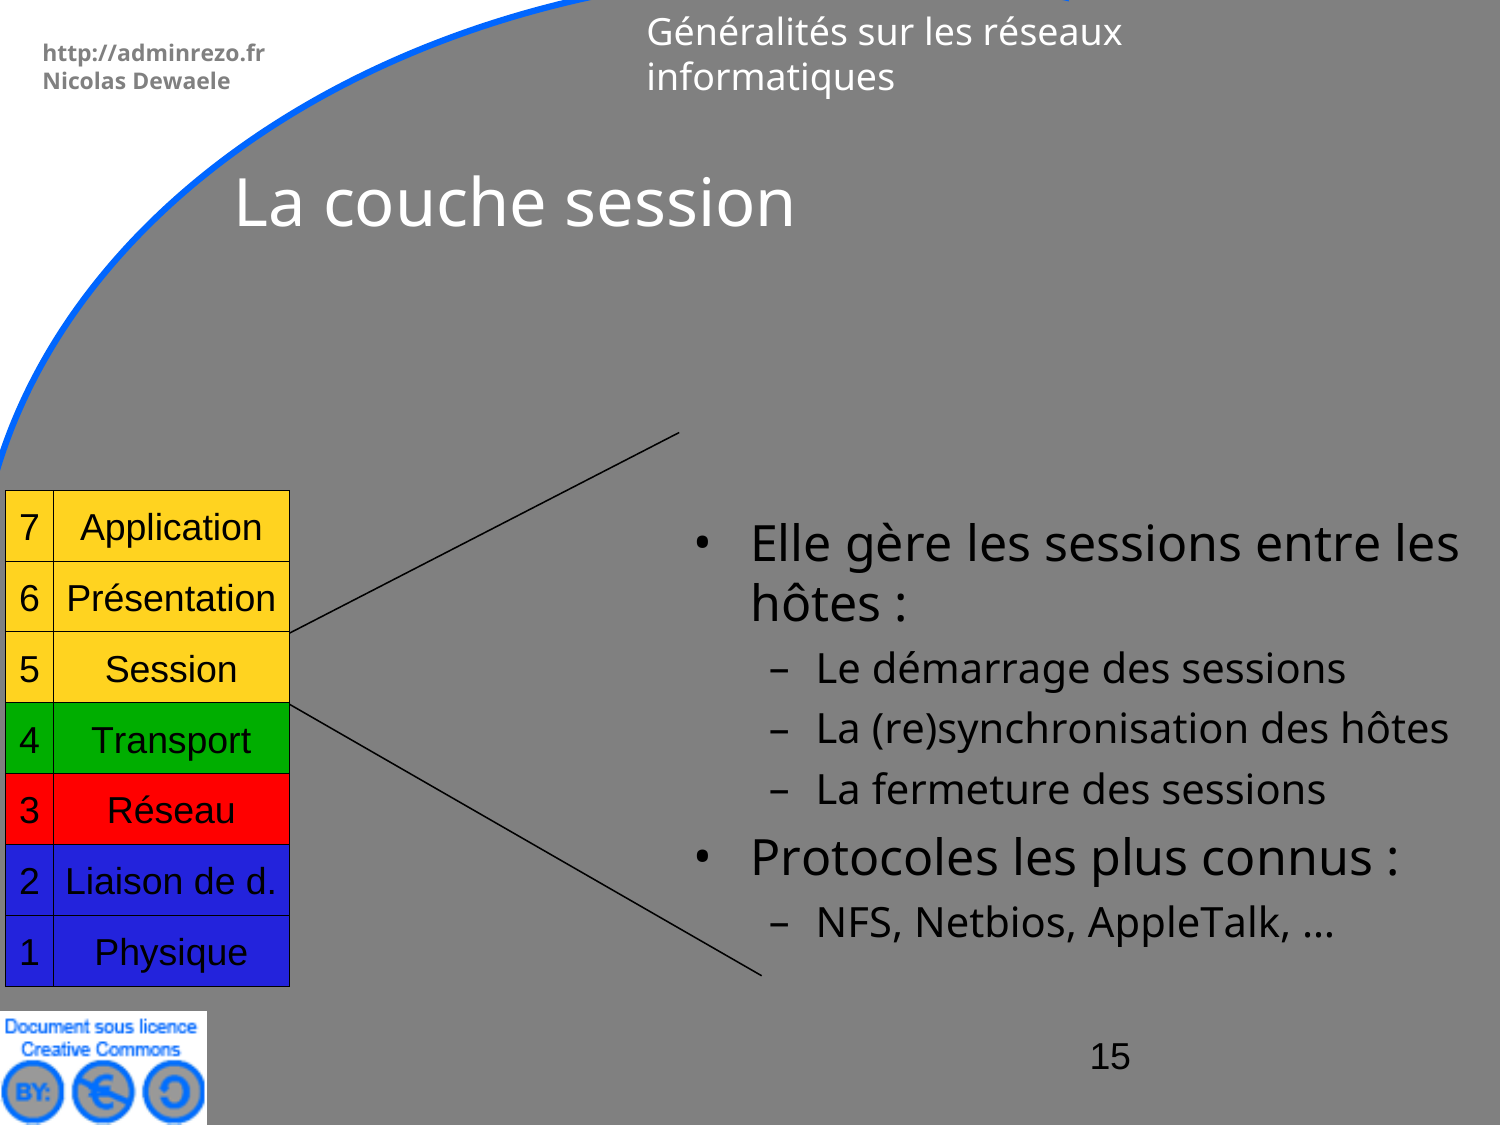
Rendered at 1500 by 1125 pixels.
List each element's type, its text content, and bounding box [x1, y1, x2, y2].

text_box 3 [5, 773, 54, 844]
text_box Réseau [54, 773, 290, 844]
picture [0, 1011, 207, 1125]
text_box Physique [54, 915, 290, 987]
text_box Liaison de d. [54, 844, 290, 915]
text_box 2 [5, 844, 54, 915]
text_box 4 [5, 702, 54, 773]
text_box 7 [5, 490, 54, 561]
text_box Présentation [54, 561, 290, 631]
text_box 6 [5, 561, 54, 631]
text_box Application [54, 490, 290, 561]
list Elle gère les sessions entre les hôtes : Le démarrage des sessions La (re)synchronisation des hôtes La fermeture des sessions Protocoles les plus connus : NFS, Netbios, AppleTalk, … [679, 503, 1489, 977]
text_box 1 [5, 915, 54, 987]
title La couche session [218, 148, 1500, 251]
text_box Transport [54, 702, 290, 773]
text_box Session [54, 631, 290, 702]
text_box 5 [5, 631, 54, 702]
